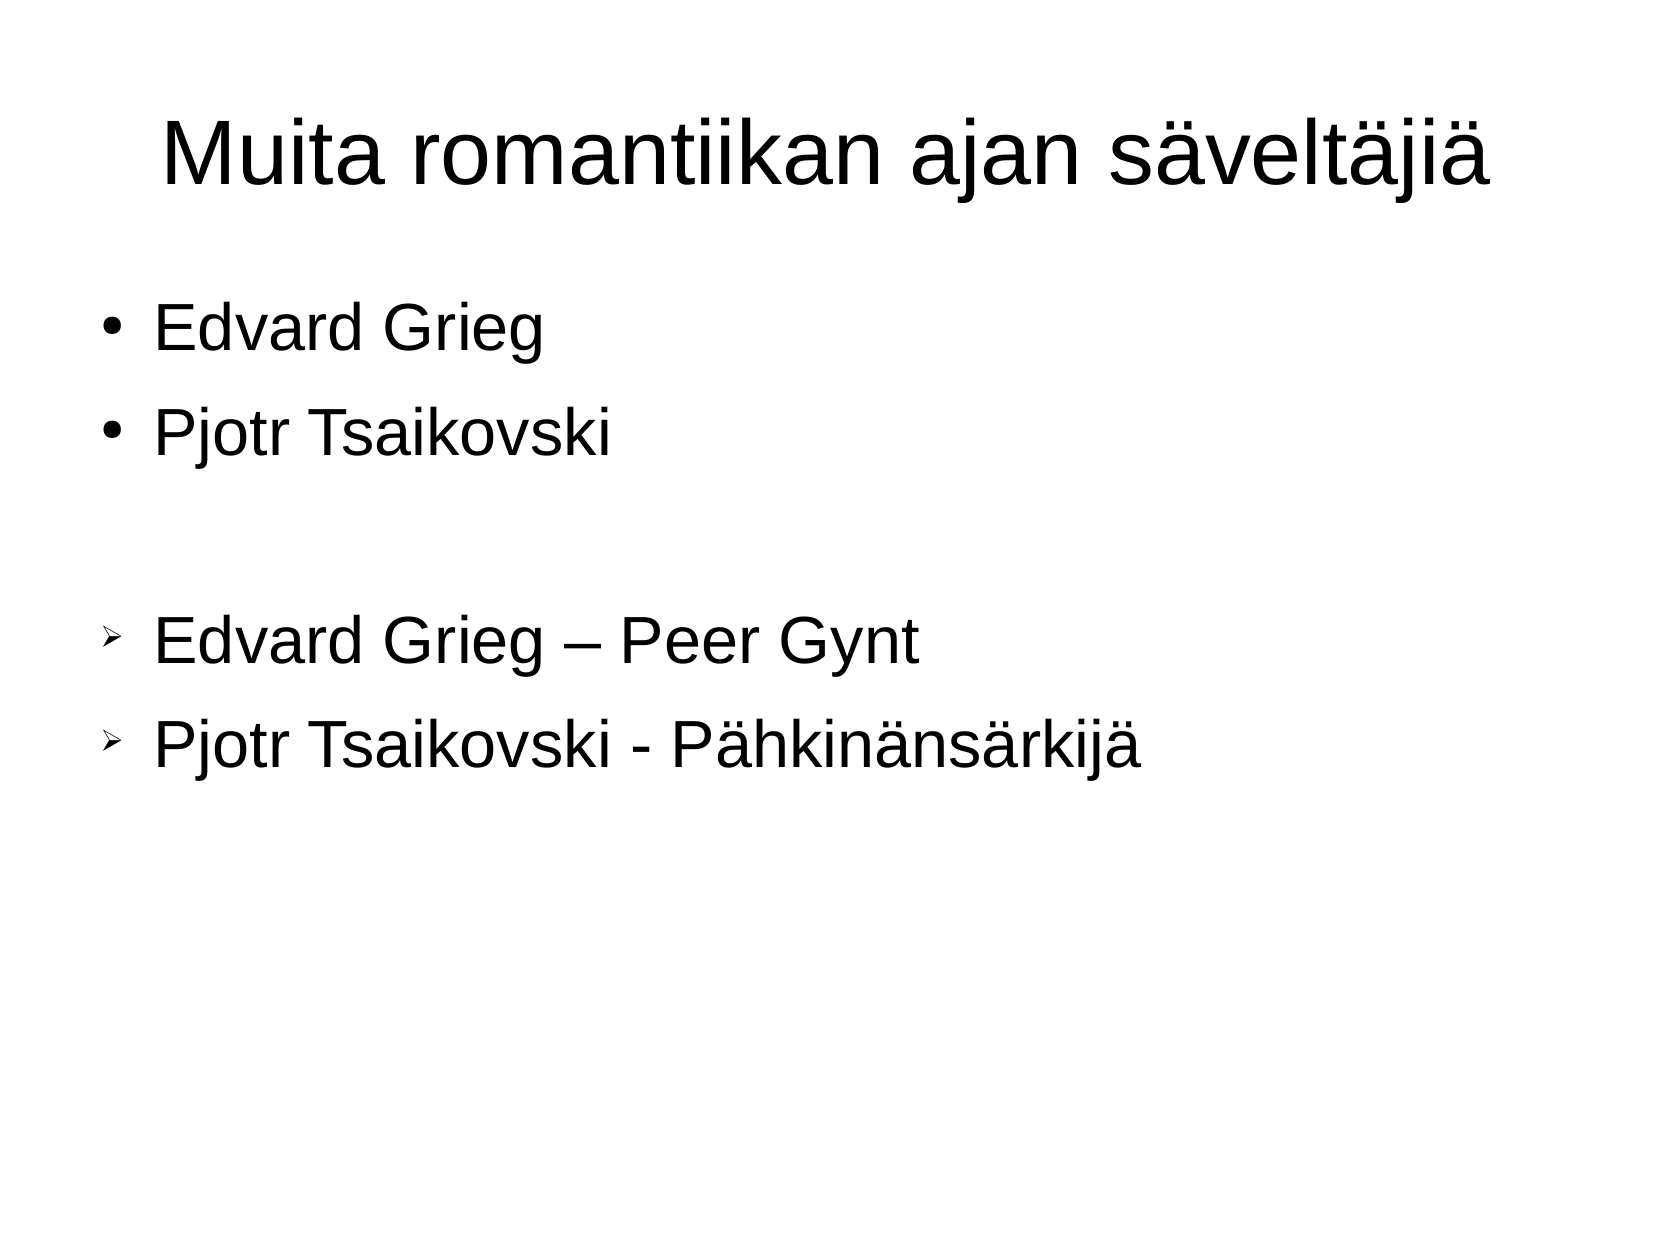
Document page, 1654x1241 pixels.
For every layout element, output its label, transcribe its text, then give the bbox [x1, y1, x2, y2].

title Muita romantiikan ajan säveltäjiä [82, 49, 1571, 257]
list Edvard Grieg Pjotr Tsaikovski Edvard Grieg – Peer Gynt Pjotr Tsaikovski - Pähkinänsärkijä [82, 290, 1538, 1010]
